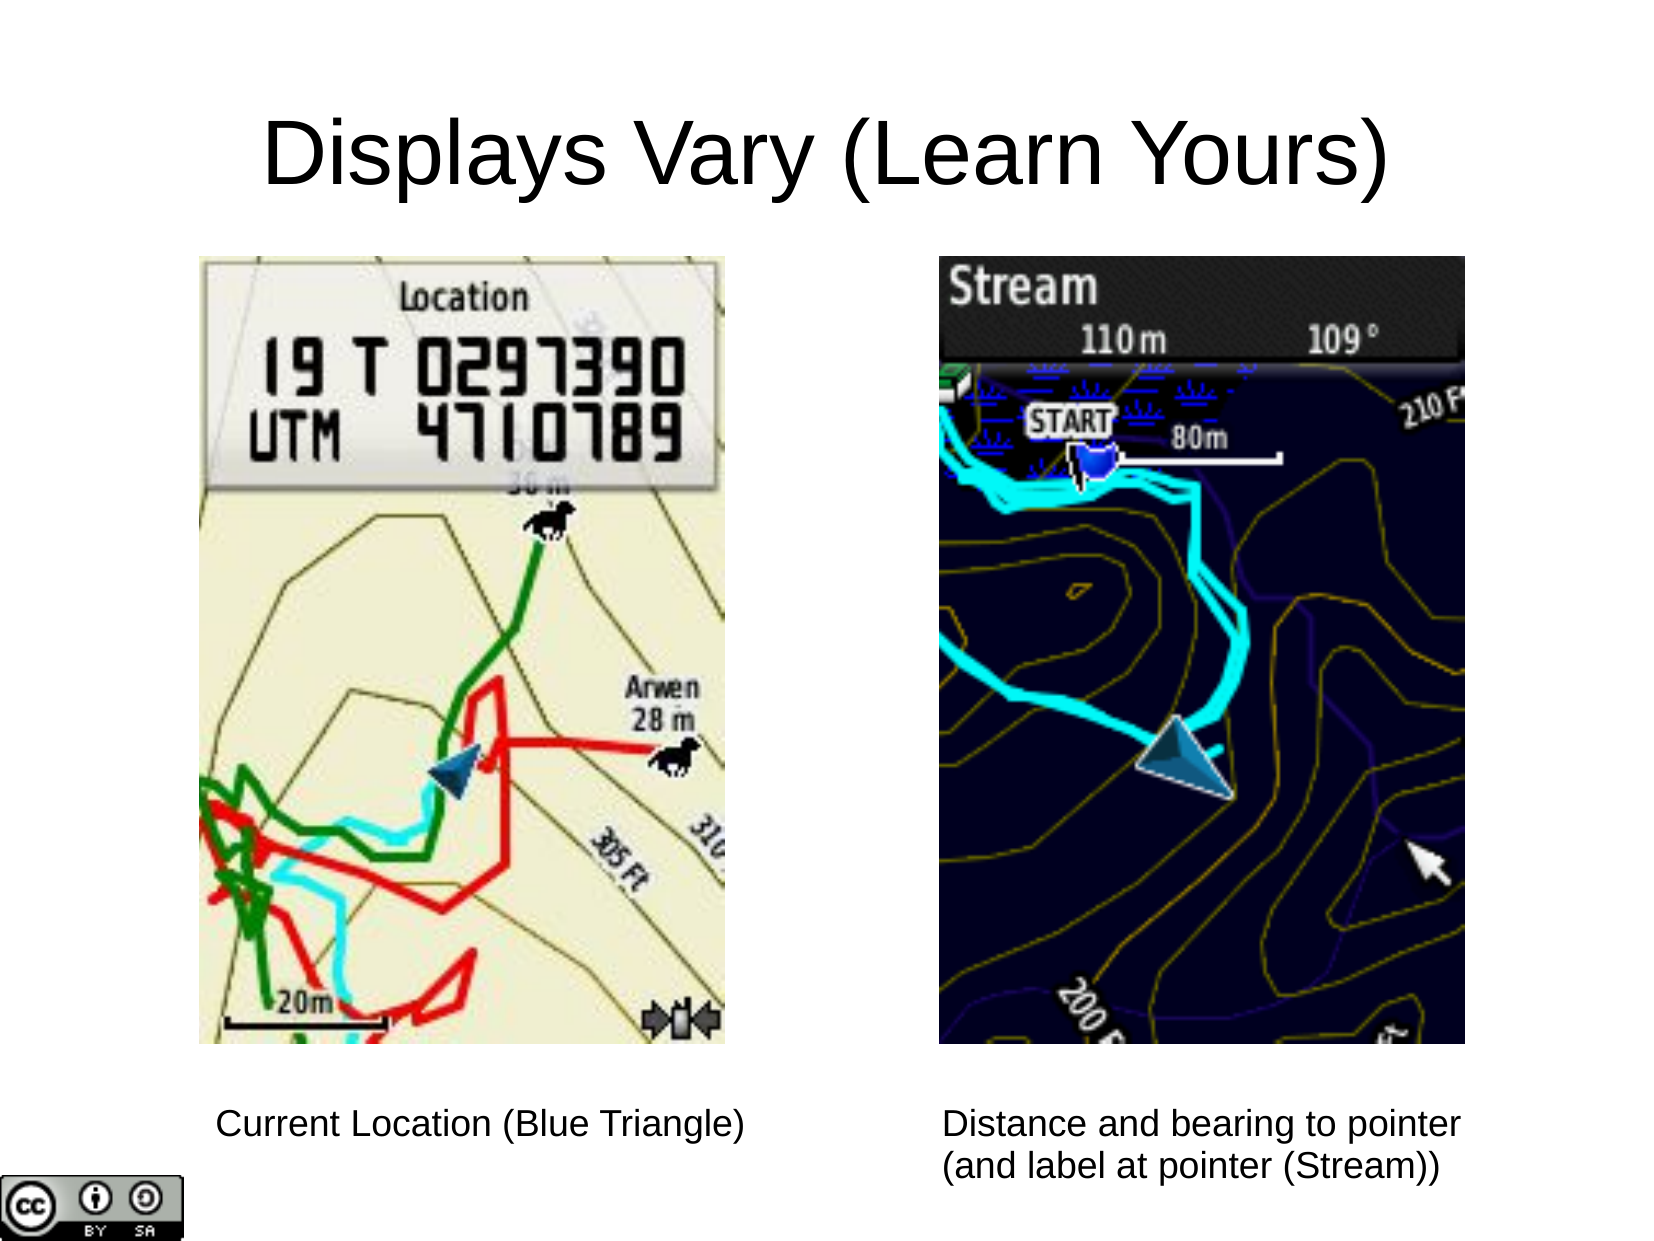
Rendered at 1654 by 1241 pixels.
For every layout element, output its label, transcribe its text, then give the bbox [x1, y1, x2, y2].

picture [939, 256, 1465, 1044]
picture [0, 1175, 184, 1241]
picture [199, 257, 725, 1044]
text_box Distance and bearing to pointer (and label at pointer (Stream)) [927, 1094, 1496, 1194]
text_box Current Location (Blue Triangle) [200, 1094, 761, 1152]
title Displays Vary (Learn Yours) [82, 49, 1571, 257]
